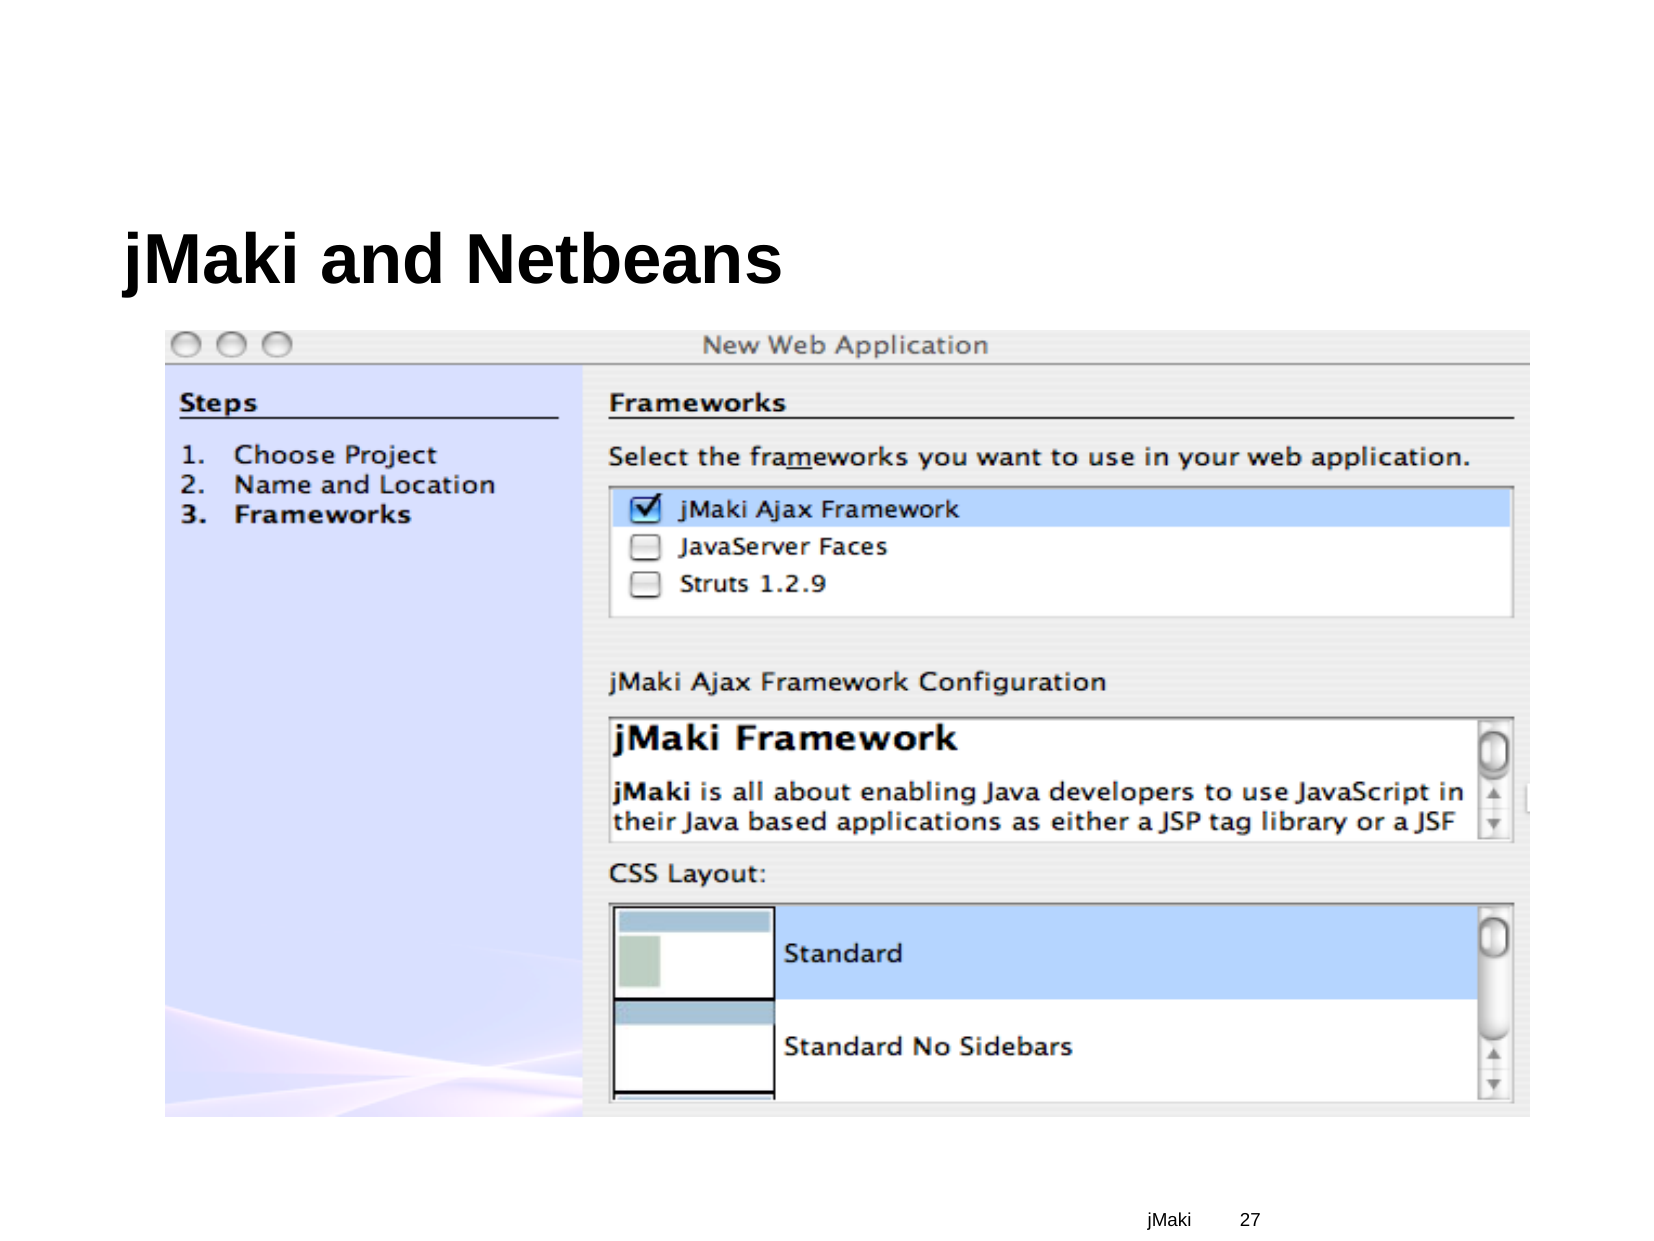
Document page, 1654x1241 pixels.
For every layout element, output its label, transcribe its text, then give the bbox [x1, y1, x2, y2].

title jMaki and Netbeans [124, 132, 1561, 298]
picture [165, 330, 1530, 1117]
